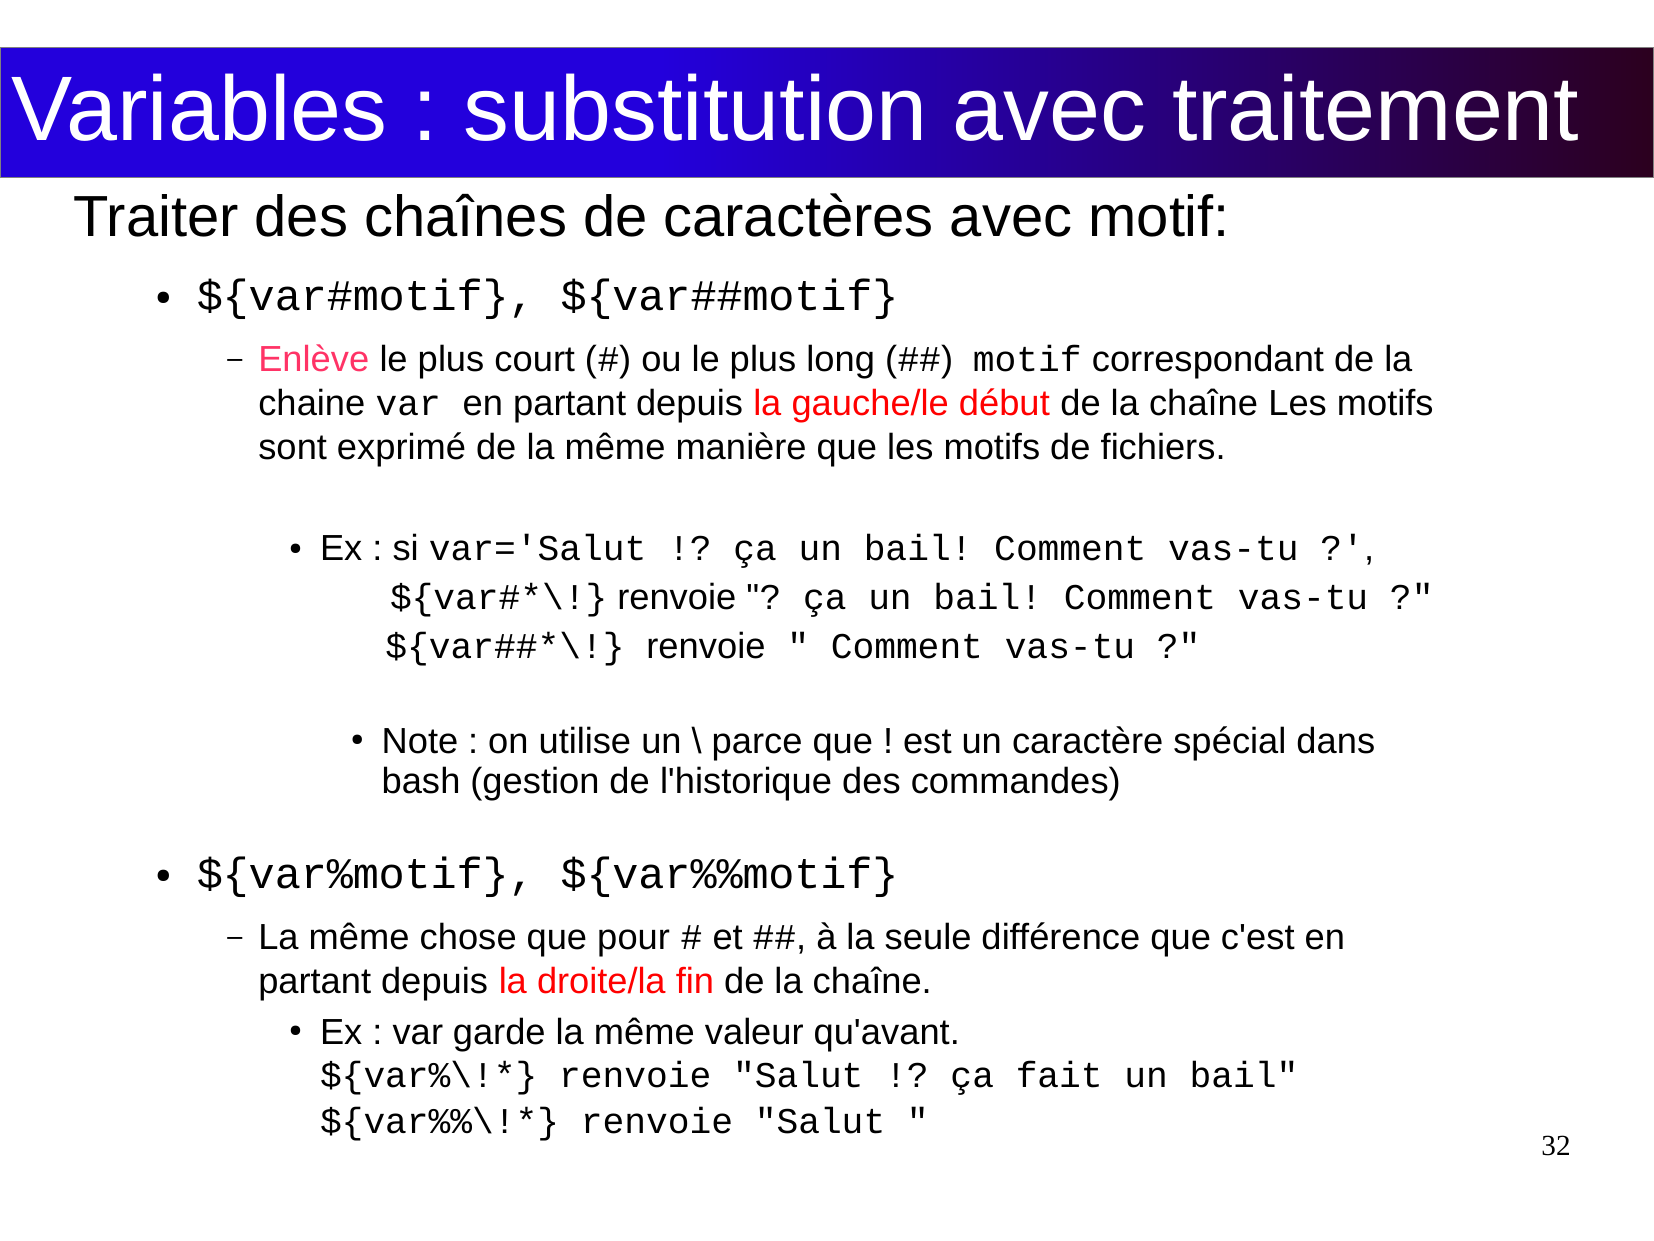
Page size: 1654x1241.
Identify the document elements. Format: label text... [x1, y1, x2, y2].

title Variables : substitution avec traitement [11, 5, 1642, 213]
list Traiter des chaînes de caractères avec motif: ${var#motif}, ${var##motif} Enlève le plus court (#) ou le plus long (##) motif correspondant de la chaine var en partant depuis la gauche/le début de la chaîne Les motifs sont exprimé de la même manière que les motifs de fichiers. Ex : si var='Salut !? ça un bail! Comment vas-tu ?', ${var#*\!} renvoie "? ça un bail! Comment vas-tu ?" ${var##*\!} renvoie " Comment vas-tu ?" Note : on utilise un \ parce que ! est un caractère spécial dans bash (gestion de l'historique des commandes) ${var%motif}, ${var%%motif} La même chose que pour # et ##, à la seule différence que c'est en partant depuis la droite/la fin de la chaîne. Ex : var garde la même valeur qu'avant. ${var%\!*} renvoie "Salut !? ça fait un bail" ${var%%\!*} renvoie "Salut " [11, 183, 1441, 1193]
